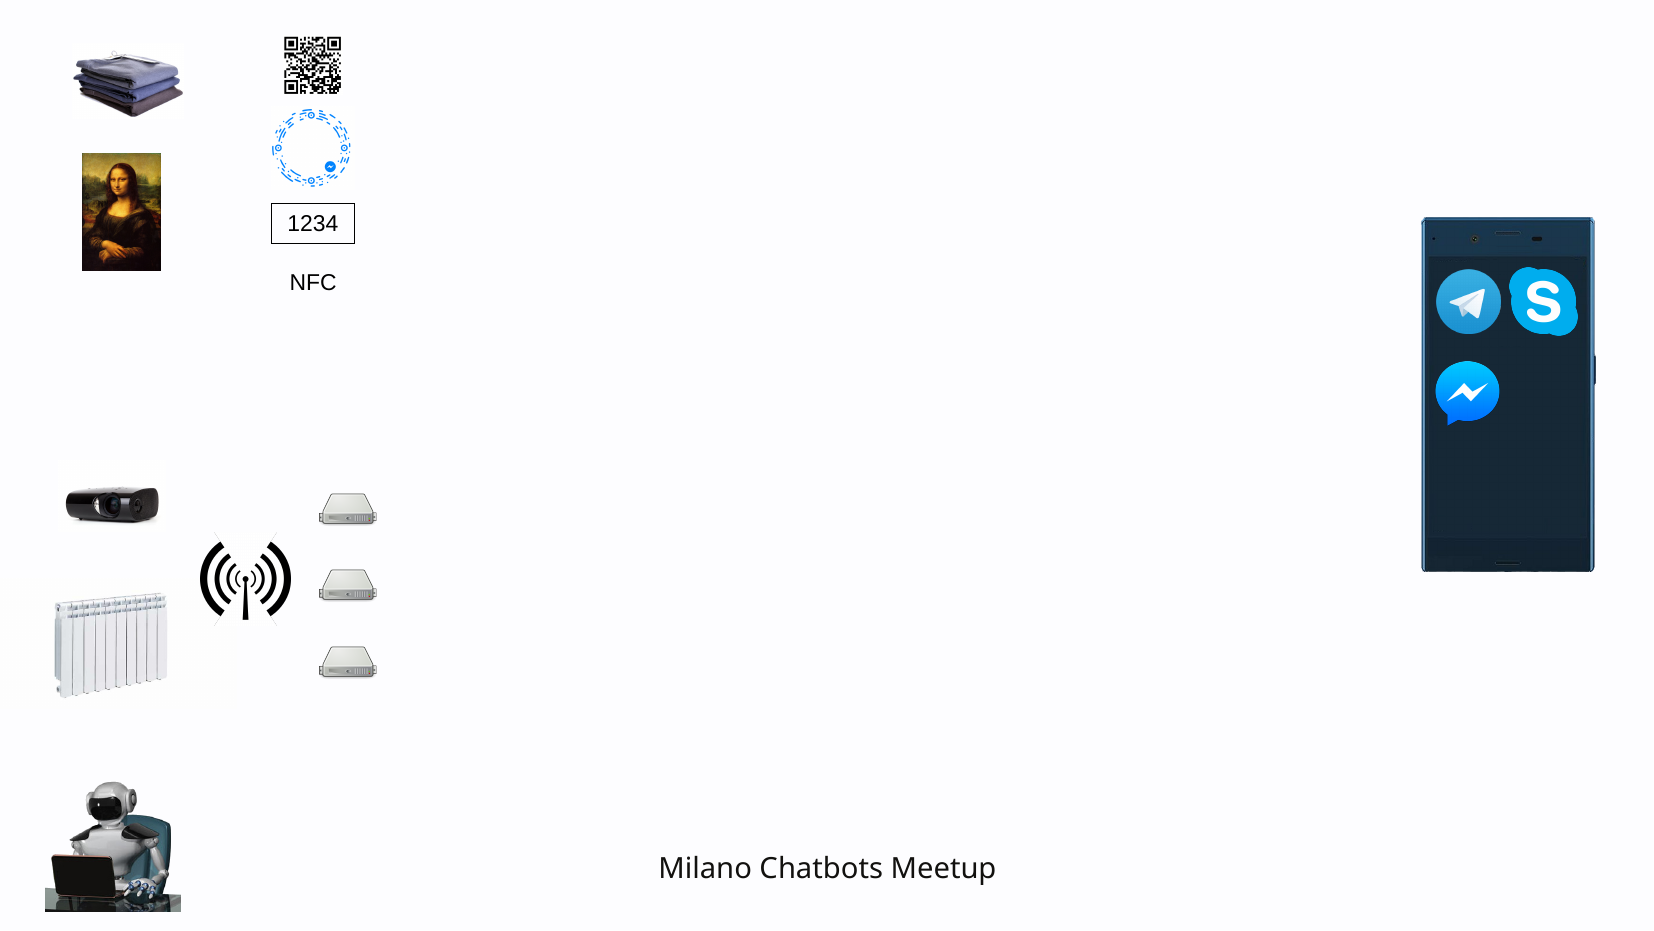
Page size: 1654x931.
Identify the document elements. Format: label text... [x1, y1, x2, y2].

picture [1411, 212, 1604, 584]
picture [45, 777, 181, 912]
picture [283, 35, 343, 95]
text_box 1234 [271, 203, 355, 244]
picture [318, 637, 378, 697]
picture [58, 460, 166, 532]
picture [318, 560, 378, 621]
text_box NFC [271, 262, 355, 303]
picture [271, 106, 355, 190]
picture [82, 153, 161, 272]
picture [72, 43, 184, 119]
picture [0, 532, 291, 709]
picture [318, 484, 378, 544]
